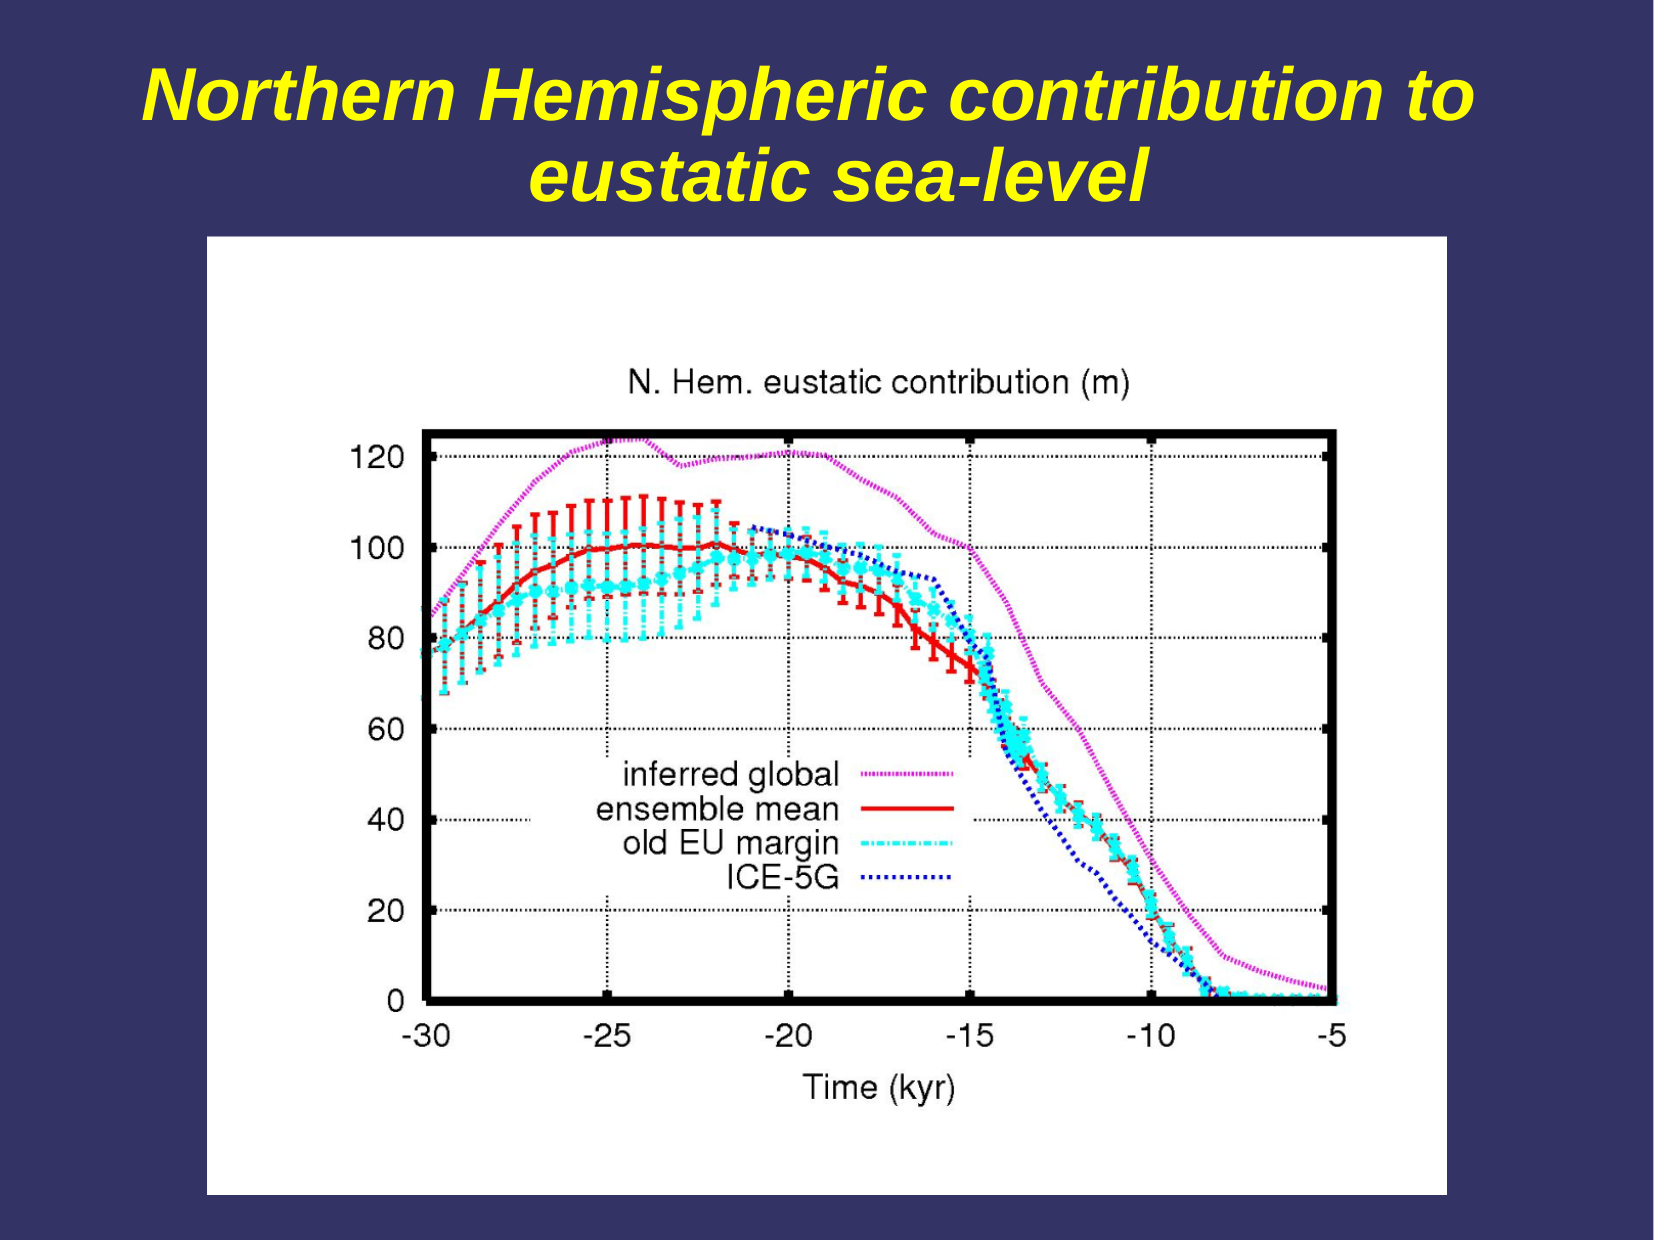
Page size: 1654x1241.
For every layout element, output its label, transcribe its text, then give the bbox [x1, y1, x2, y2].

title Northern Hemispheric contribution to eustatic sea-level [103, 25, 1516, 248]
picture [206, 236, 1447, 1195]
